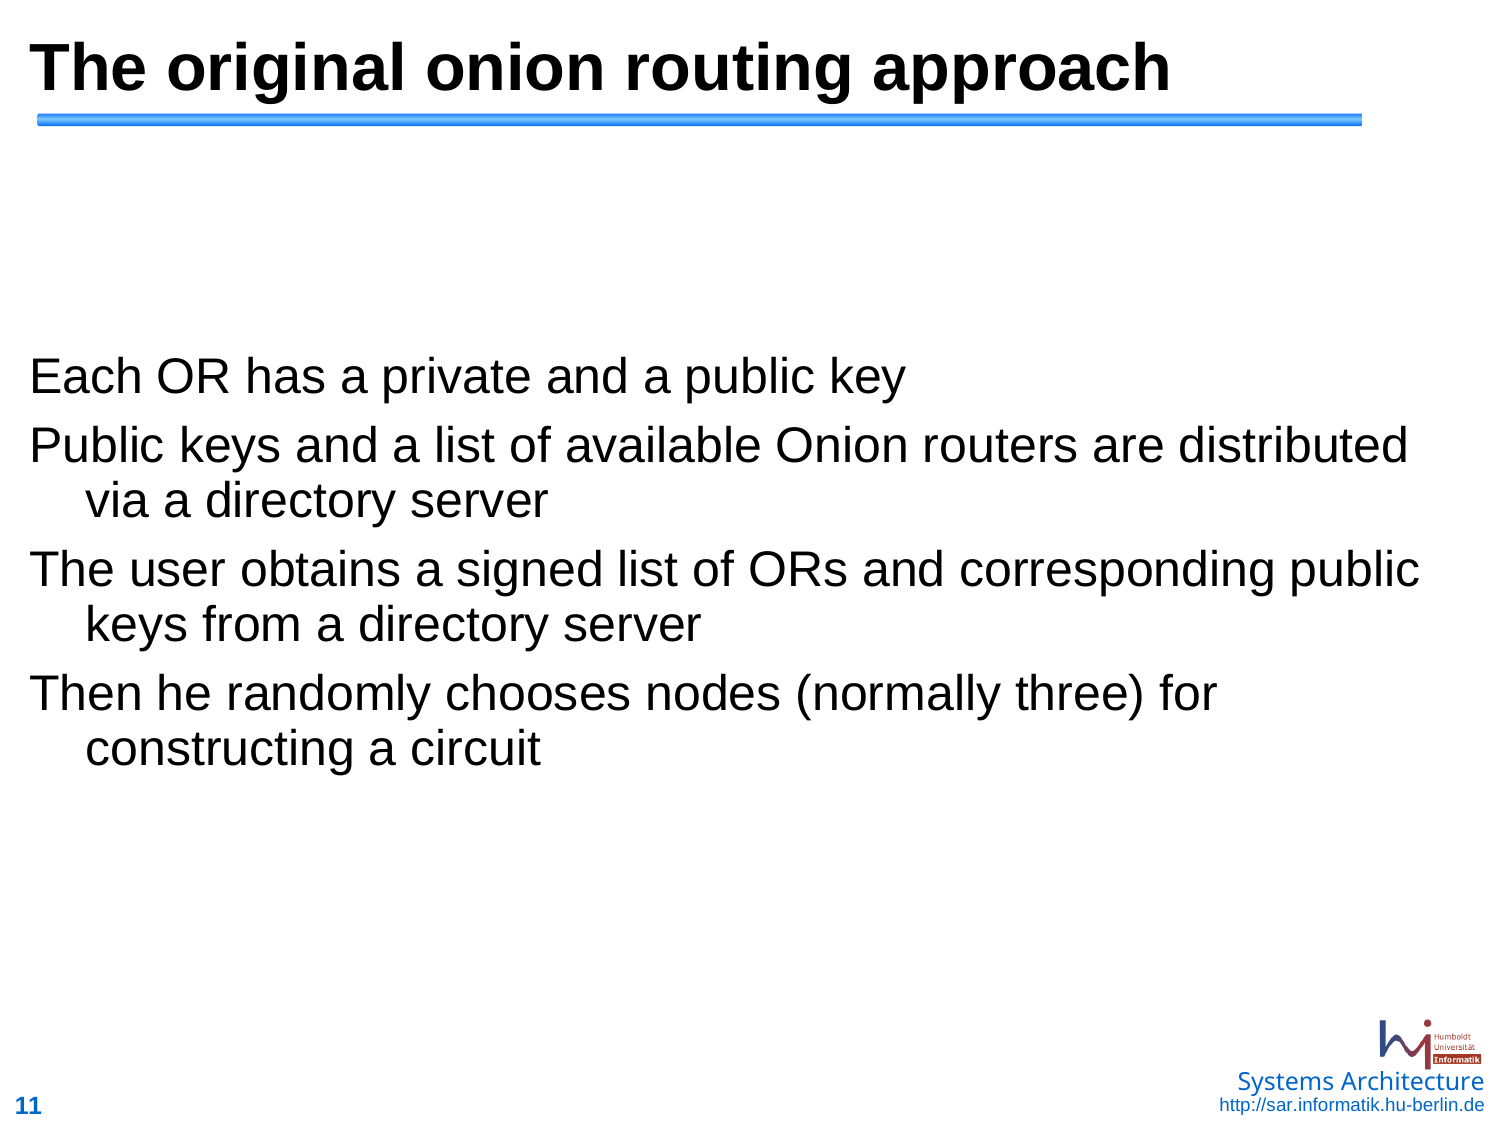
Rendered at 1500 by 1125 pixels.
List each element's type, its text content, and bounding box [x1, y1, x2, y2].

list Each OR has a private and a public key Public keys and a list of available Onion routers are distributed via a directory server The user obtains a signed list of ORs and corresponding public keys from a directory server Then he randomly chooses nodes (normally three) for constructing a circuit [29, 348, 1477, 777]
title The original onion routing approach [29, 26, 1500, 108]
picture [1376, 1016, 1483, 1071]
